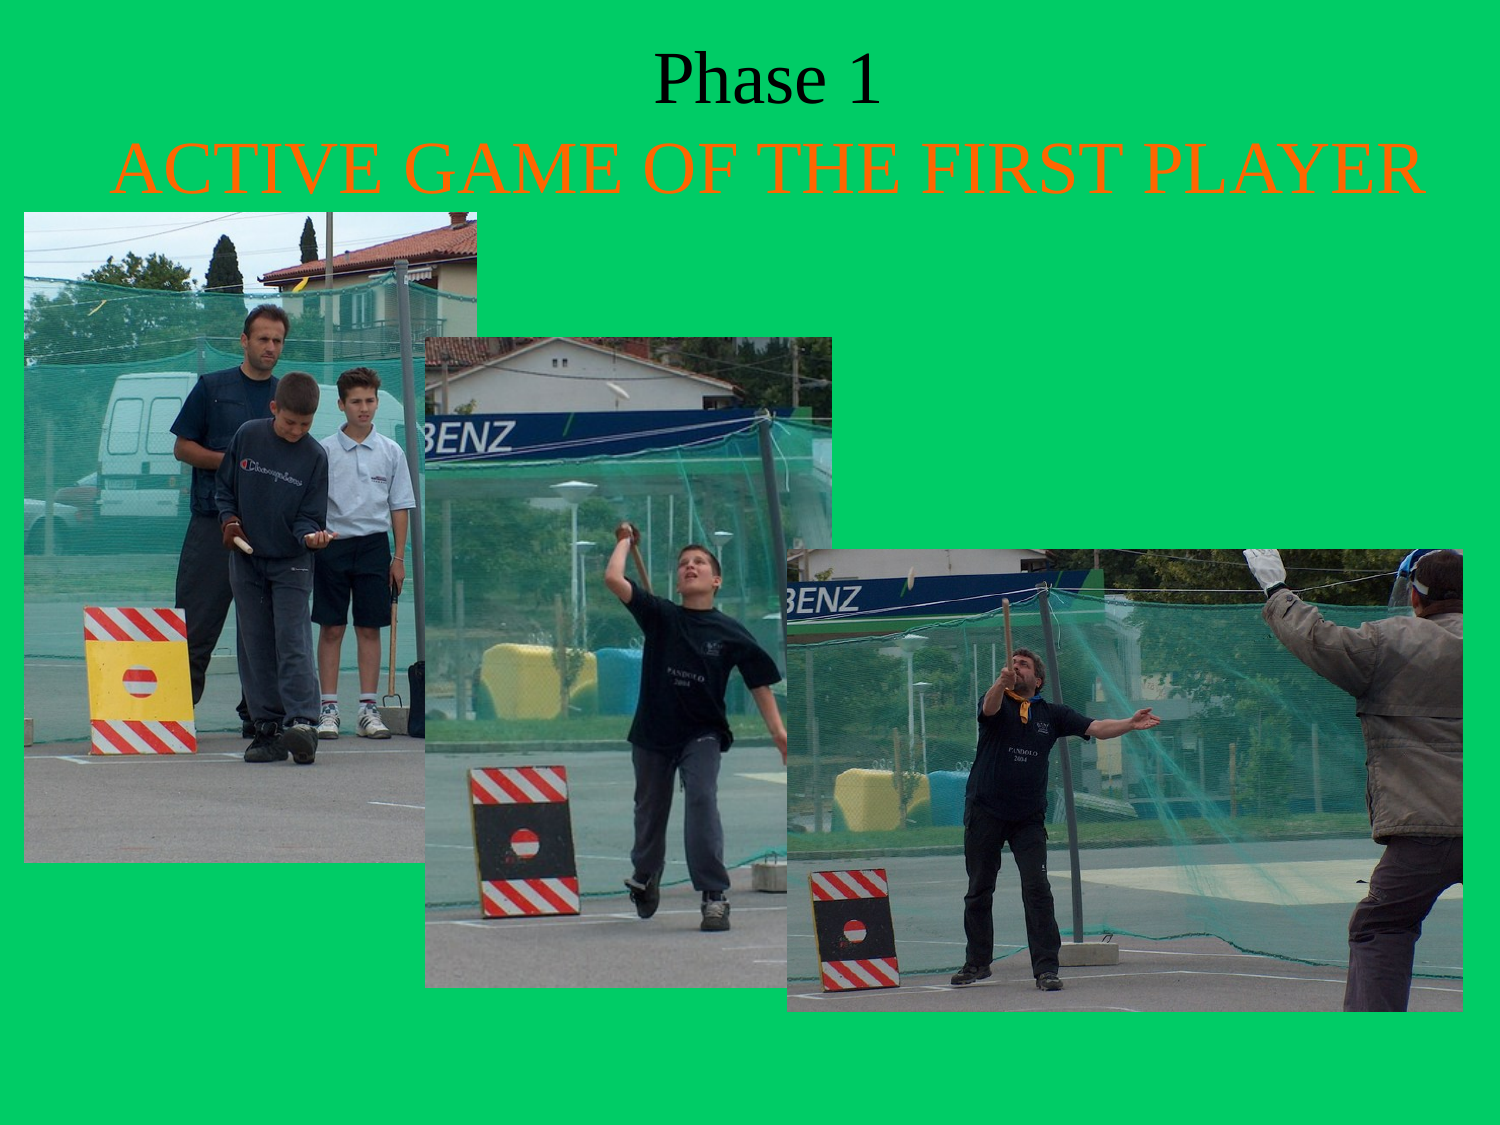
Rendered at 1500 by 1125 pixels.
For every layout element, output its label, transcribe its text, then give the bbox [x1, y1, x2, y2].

title Phase 1 ACTIVE GAME OF THE FIRST PLAYER [37, 24, 1500, 213]
picture [24, 212, 1463, 1012]
